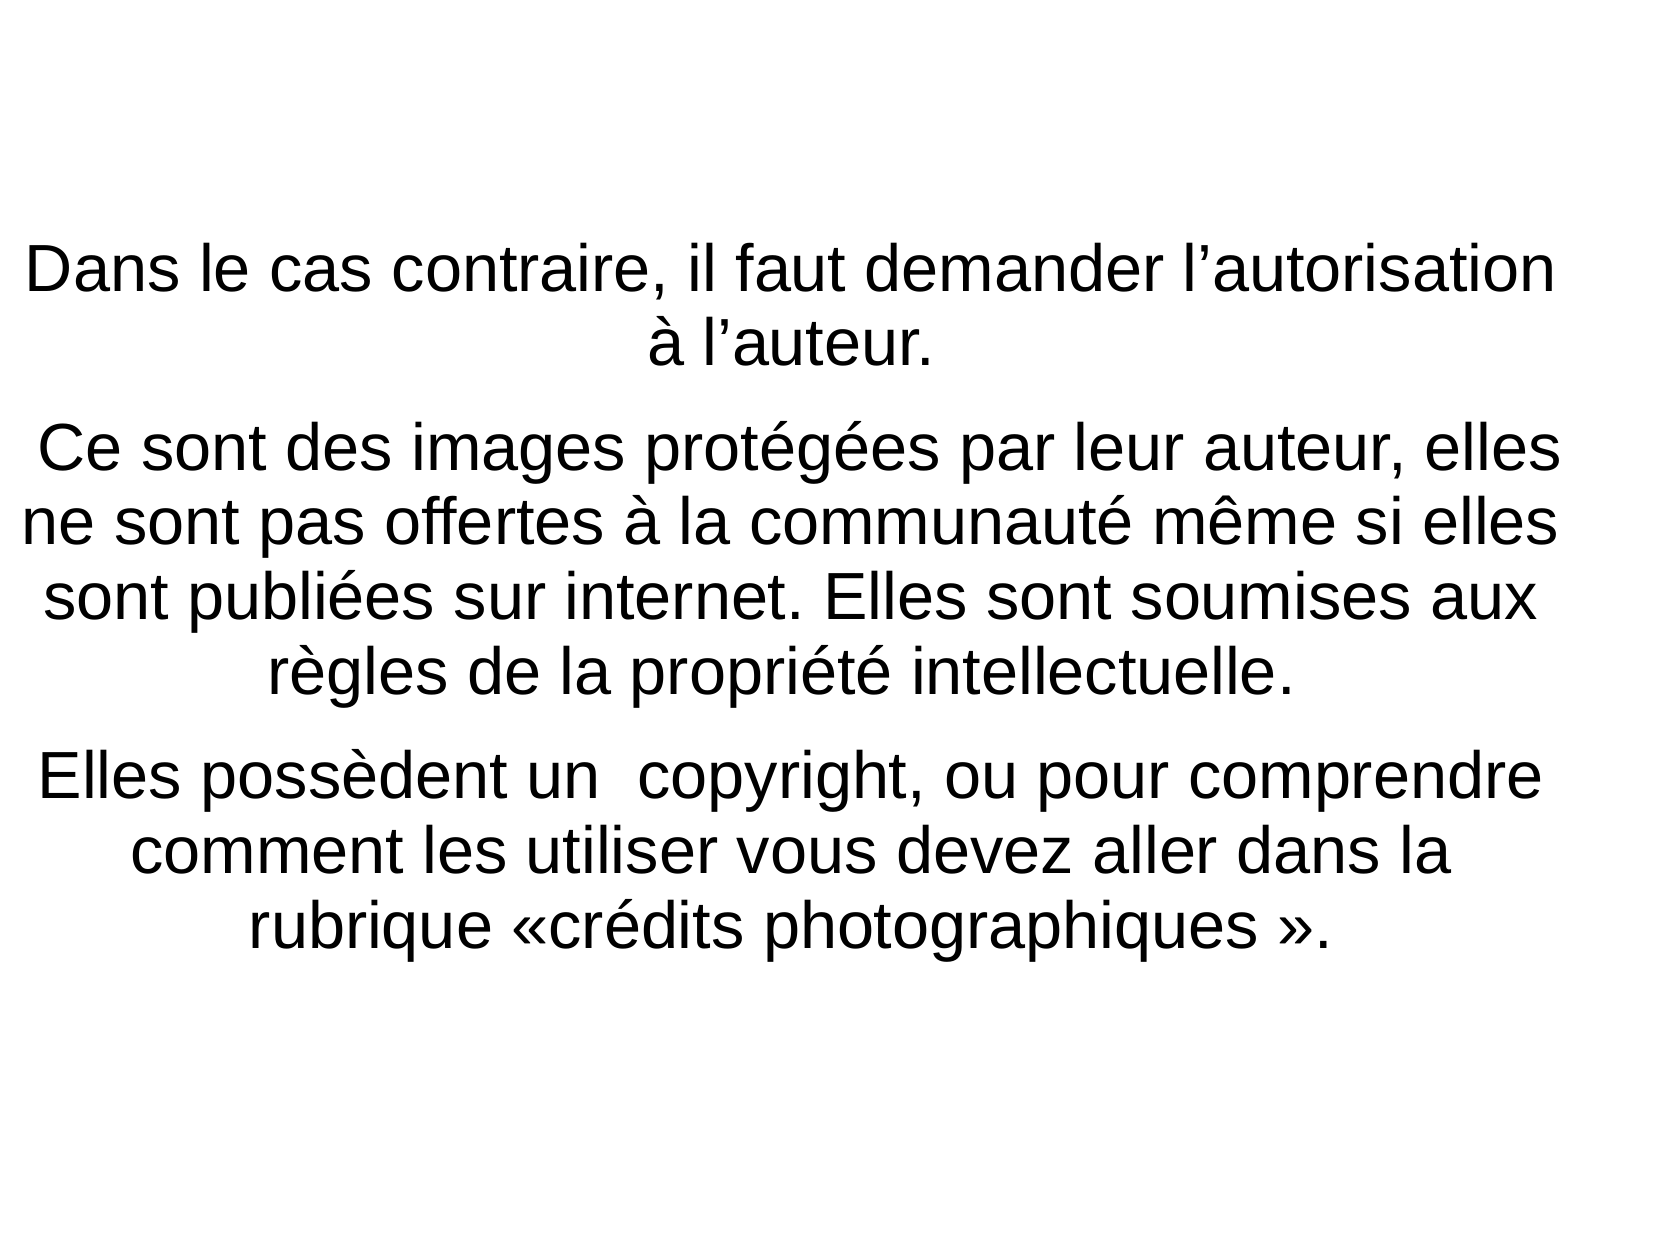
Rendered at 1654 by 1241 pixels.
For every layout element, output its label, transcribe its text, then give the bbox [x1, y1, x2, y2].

list Dans le cas contraire, il faut demander l’autorisation à l’auteur. Ce sont des images protégées par leur auteur, elles ne sont pas offertes à la communauté même si elles sont publiées sur internet. Elles sont soumises aux règles de la propriété intellectuelle. Elles possèdent un copyright, ou pour comprendre comment les utiliser vous devez aller dans la rubrique «crédits photographiques ». [11, 47, 1571, 1217]
